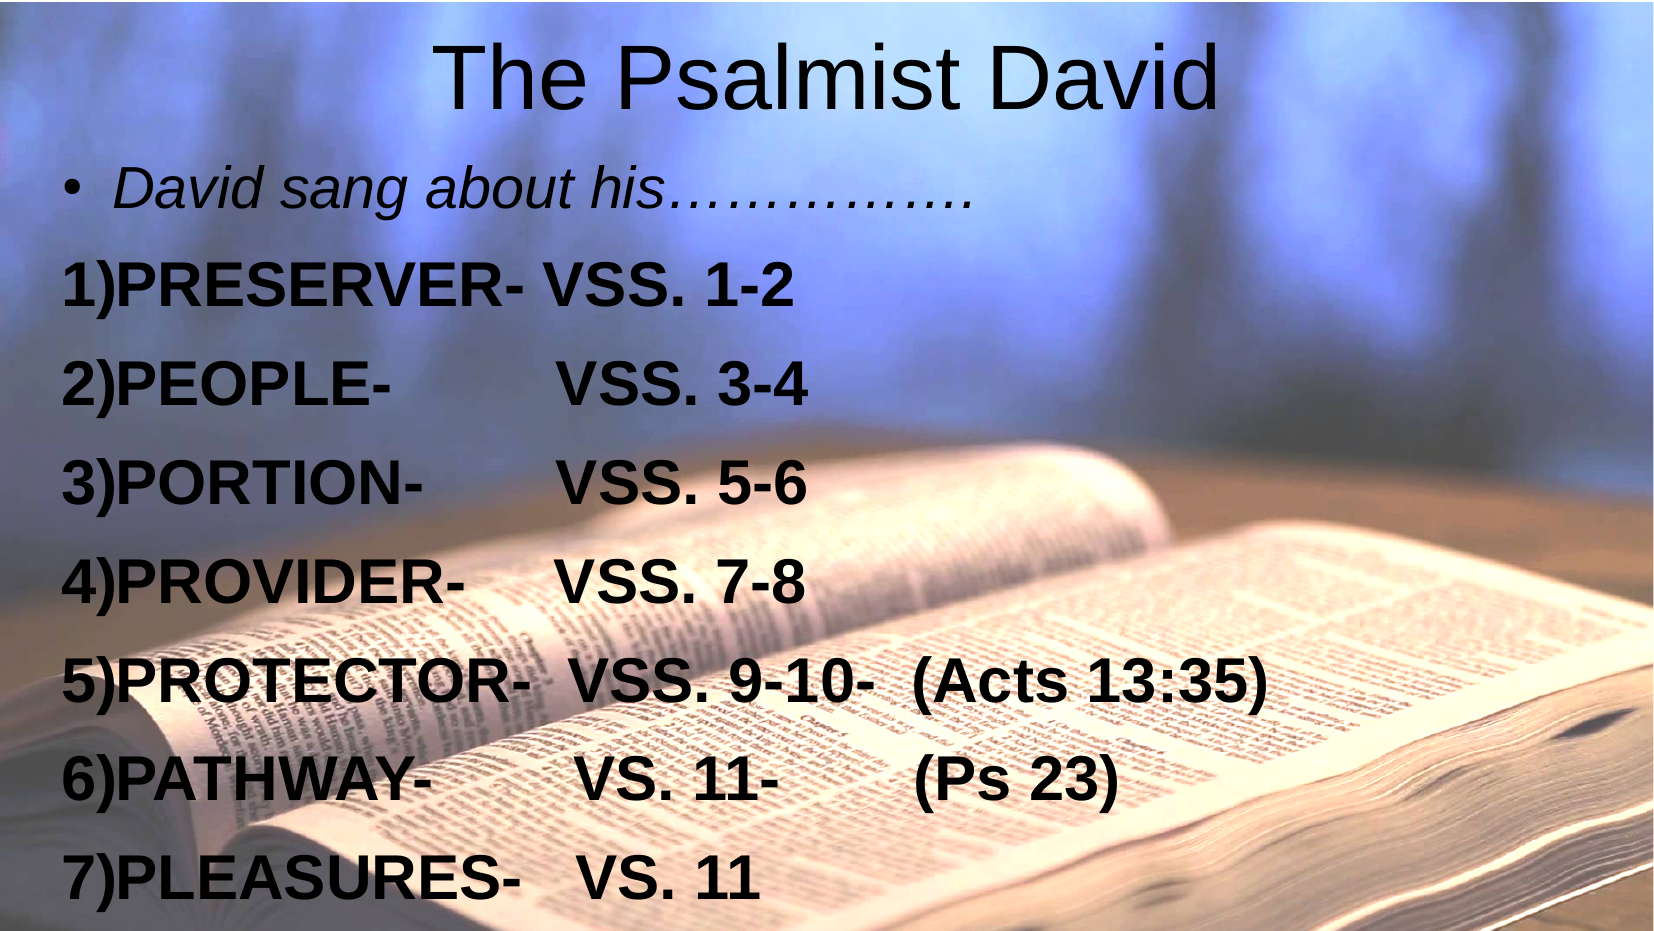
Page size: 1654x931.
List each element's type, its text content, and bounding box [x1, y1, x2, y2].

title The Psalmist David [82, 0, 1571, 155]
list David sang about his……………. PRESERVER- VSS. 1-2 PEOPLE- VSS. 3-4 PORTION- VSS. 5-6 PROVIDER- VSS. 7-8 PROTECTOR- VSS. 9-10- (Acts 13:35) PATHWAY- VS. 11- (Ps 23) PLEASURES- VS. 11 [45, 155, 1606, 916]
picture [0, 2, 1654, 931]
